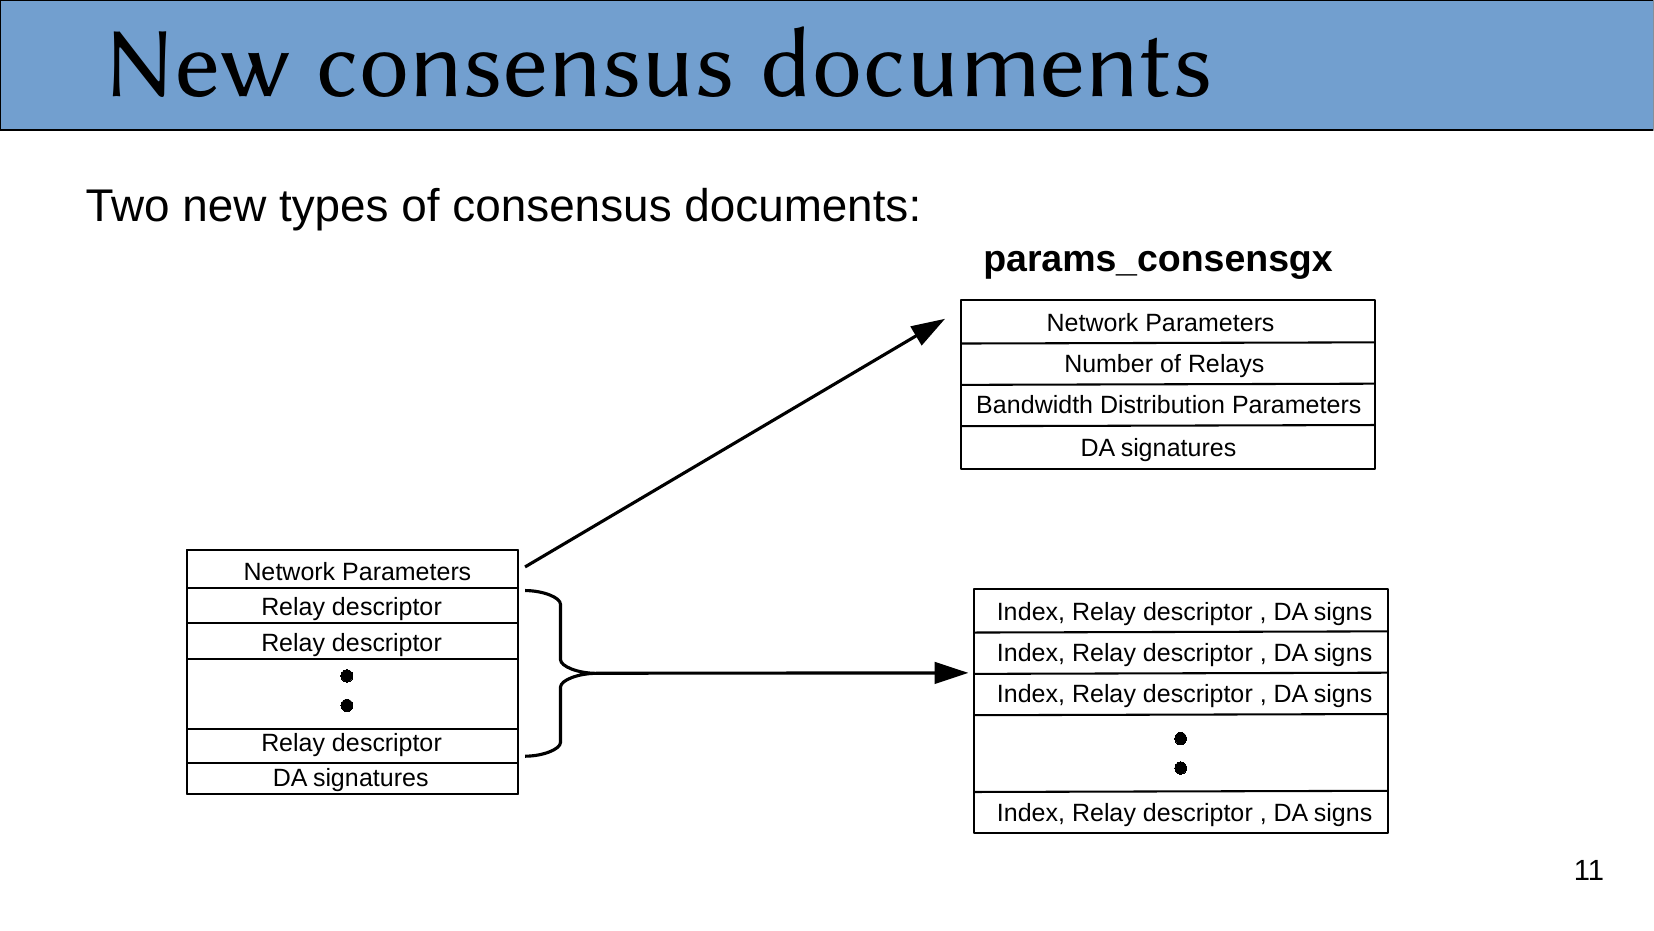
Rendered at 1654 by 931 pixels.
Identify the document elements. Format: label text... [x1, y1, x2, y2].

text_box [960, 299, 1375, 469]
text_box [187, 624, 246, 658]
text_box [187, 660, 519, 728]
text_box params_consensgx [968, 230, 1441, 288]
text_box Network Parameters [1031, 301, 1299, 349]
text_box [187, 589, 246, 622]
text_box Number of Relays [1049, 342, 1381, 383]
text_box [973, 721, 1388, 790]
text_box [0, 0, 88, 130]
text_box [187, 730, 246, 762]
text_box Network Parameters [228, 550, 524, 593]
text_box [188, 551, 228, 587]
text_box Index, Relay descriptor , DA signs [968, 638, 1400, 672]
text_box 11 [1559, 846, 1642, 928]
text_box Index, Relay descriptor , DA signs [968, 790, 1400, 839]
text_box Relay descriptor [246, 585, 542, 621]
text_box DA signatures [1065, 426, 1252, 470]
text_box Index, Relay descriptor , DA signs [968, 590, 1400, 638]
text_box Relay descriptor [246, 621, 542, 664]
text_box Index, Relay descriptor , DA signs [968, 672, 1400, 721]
text_box DA Signatures [554, 756, 561, 799]
text_box Two new types of consensus documents: [70, 172, 957, 272]
text_box New consensus documents [88, 0, 1654, 131]
text_box DA signatures [258, 756, 554, 800]
text_box Relay descriptor [246, 721, 542, 765]
text_box [188, 764, 258, 793]
text_box Bandwidth Distribution Parameters [961, 383, 1399, 483]
